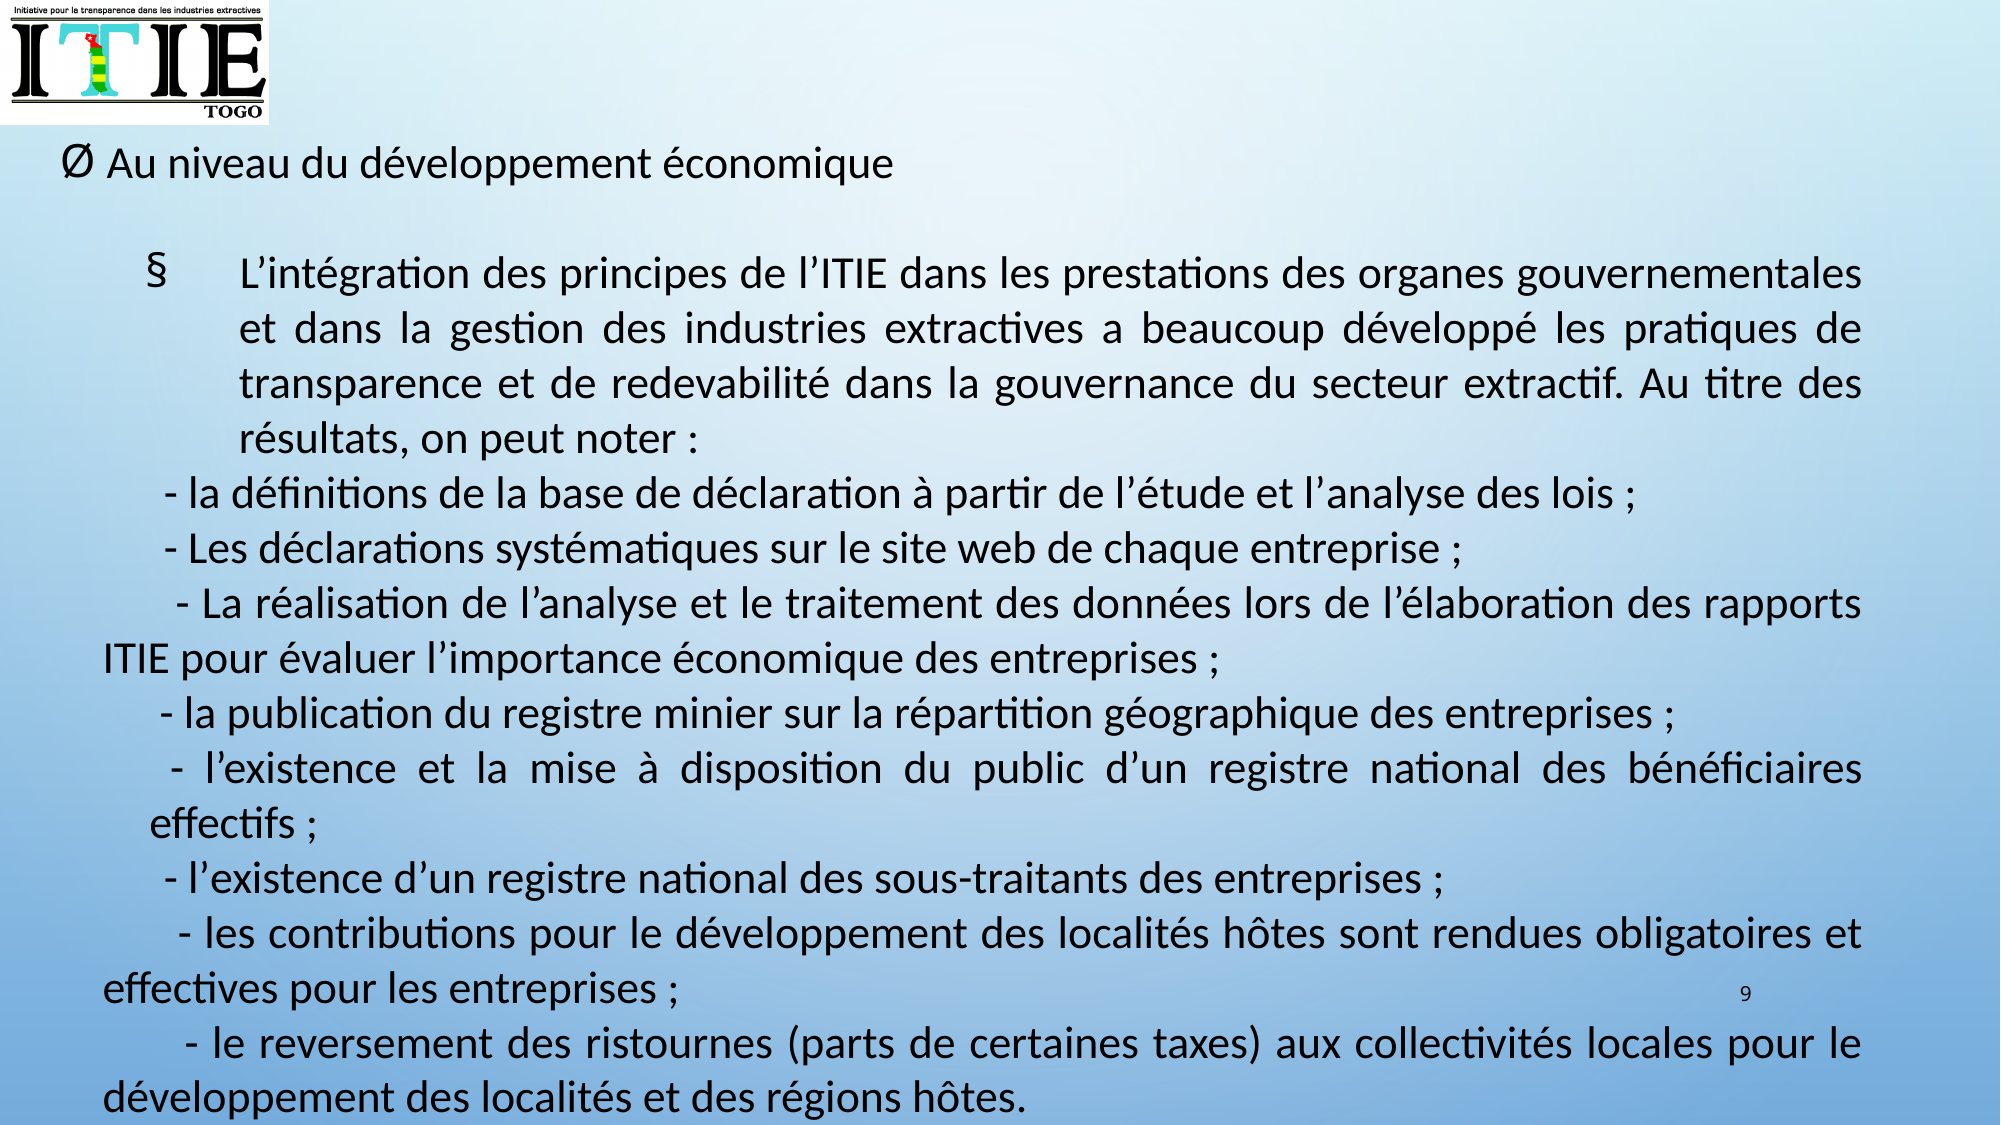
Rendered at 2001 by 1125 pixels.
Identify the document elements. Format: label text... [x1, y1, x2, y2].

text_box [1724, 965, 1851, 1025]
text_box Au niveau du développement économique L’intégration des principes de l’ITIE dans les prestations des organes gouvernementales et dans la gestion des industries extractives a beaucoup développé les pratiques de transparence et de redevabilité dans la gouvernance du secteur extractif. Au titre des résultats, on peut noter : - la définitions de la base de déclaration à partir de l’étude et l’analyse des lois ; - Les déclarations systématiques sur le site web de chaque entreprise ; - La réalisation de l’analyse et le traitement des données lors de l’élaboration des rapports ITIE pour évaluer l’importance économique des entreprises ; - la publication du registre minier sur la répartition géographique des entreprises ; - l’existence et la mise à disposition du public d’un registre national des bénéficiaires effectifs ; - l’existence d’un registre national des sous-traitants des entreprises ; - les contributions pour le développement des localités hôtes sont rendues obligatoires et effectives pour les entreprises ; - le reversement des ristournes (parts de certaines taxes) aux collectivités locales pour le développement des localités et des régions hôtes. [44, 125, 1879, 1125]
picture [0, 0, 269, 126]
